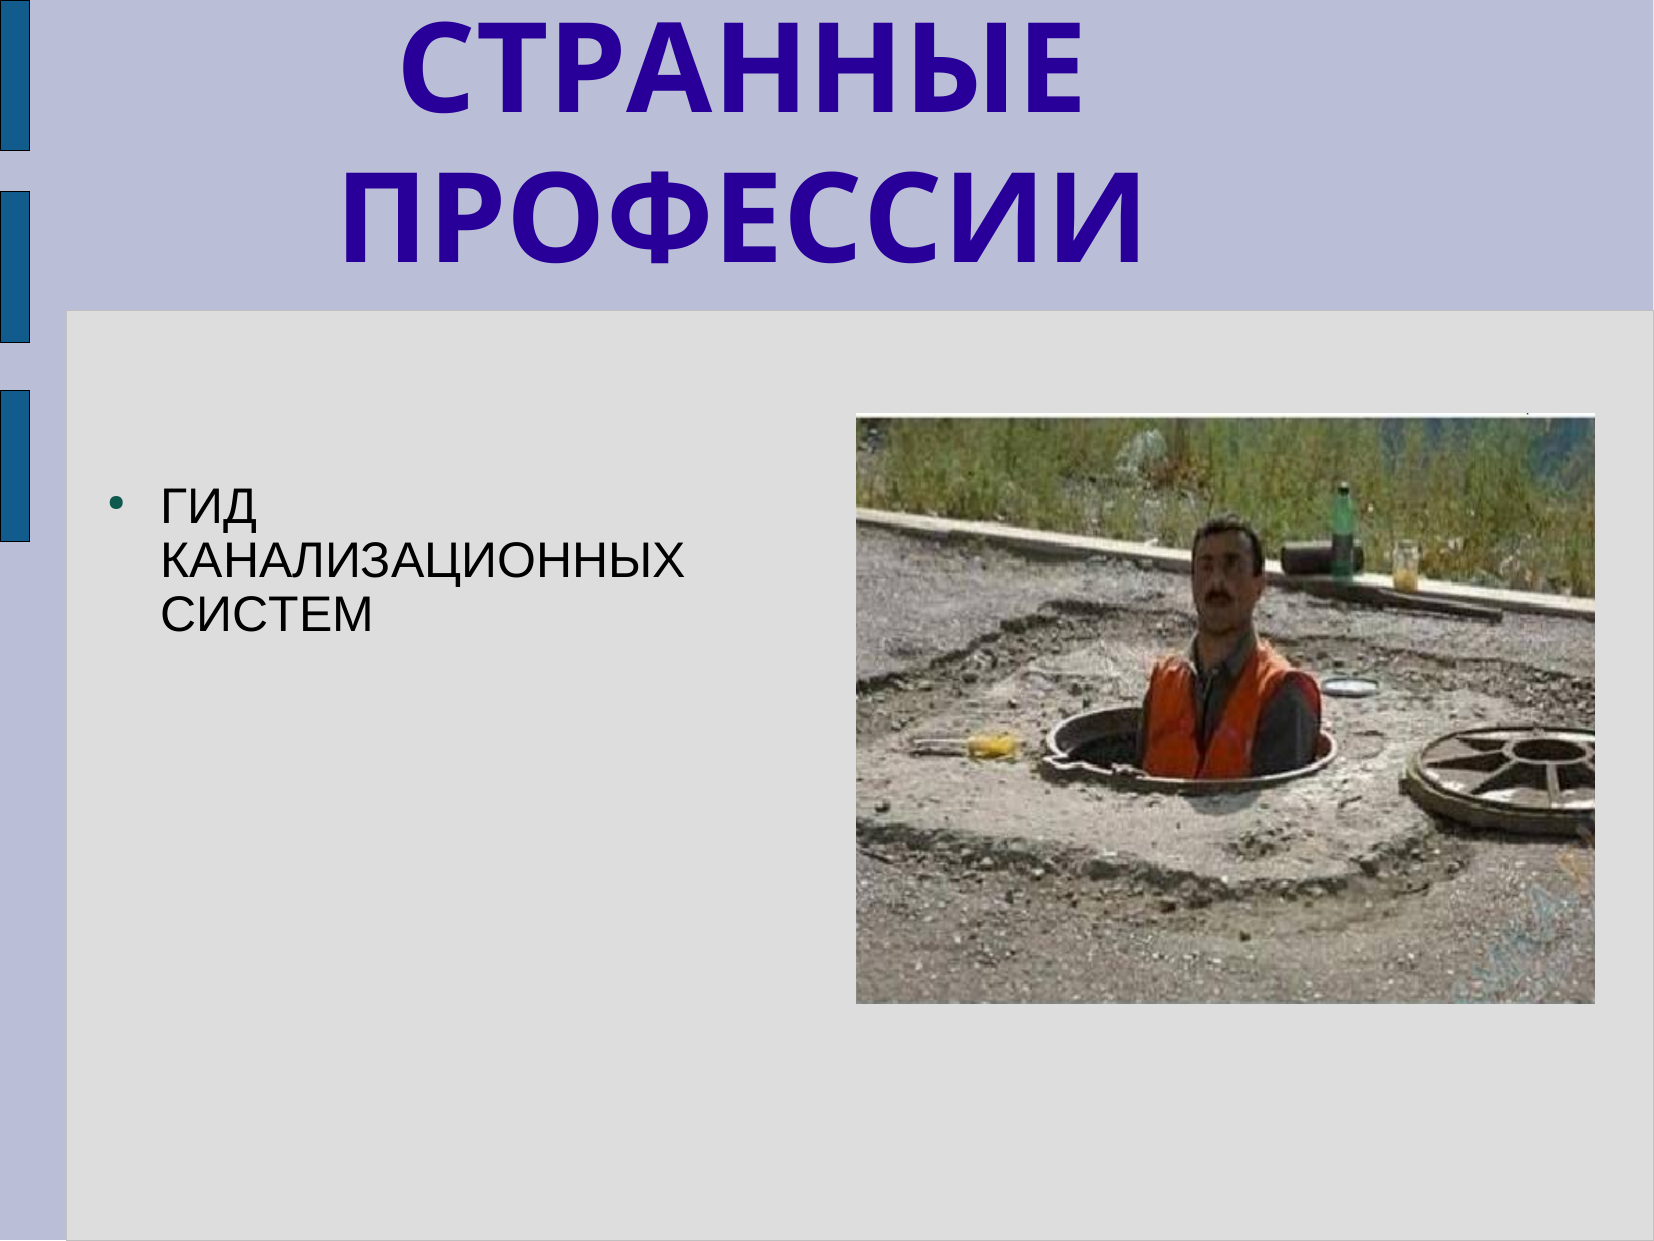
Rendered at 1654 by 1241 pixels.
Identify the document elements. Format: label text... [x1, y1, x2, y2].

title СТРАННЫЕ ПРОФЕССИИ [67, 0, 1418, 296]
list ГИД КАНАЛИЗАЦИОННЫХ СИСТЕМ [75, 472, 738, 1006]
picture [856, 413, 1595, 1004]
